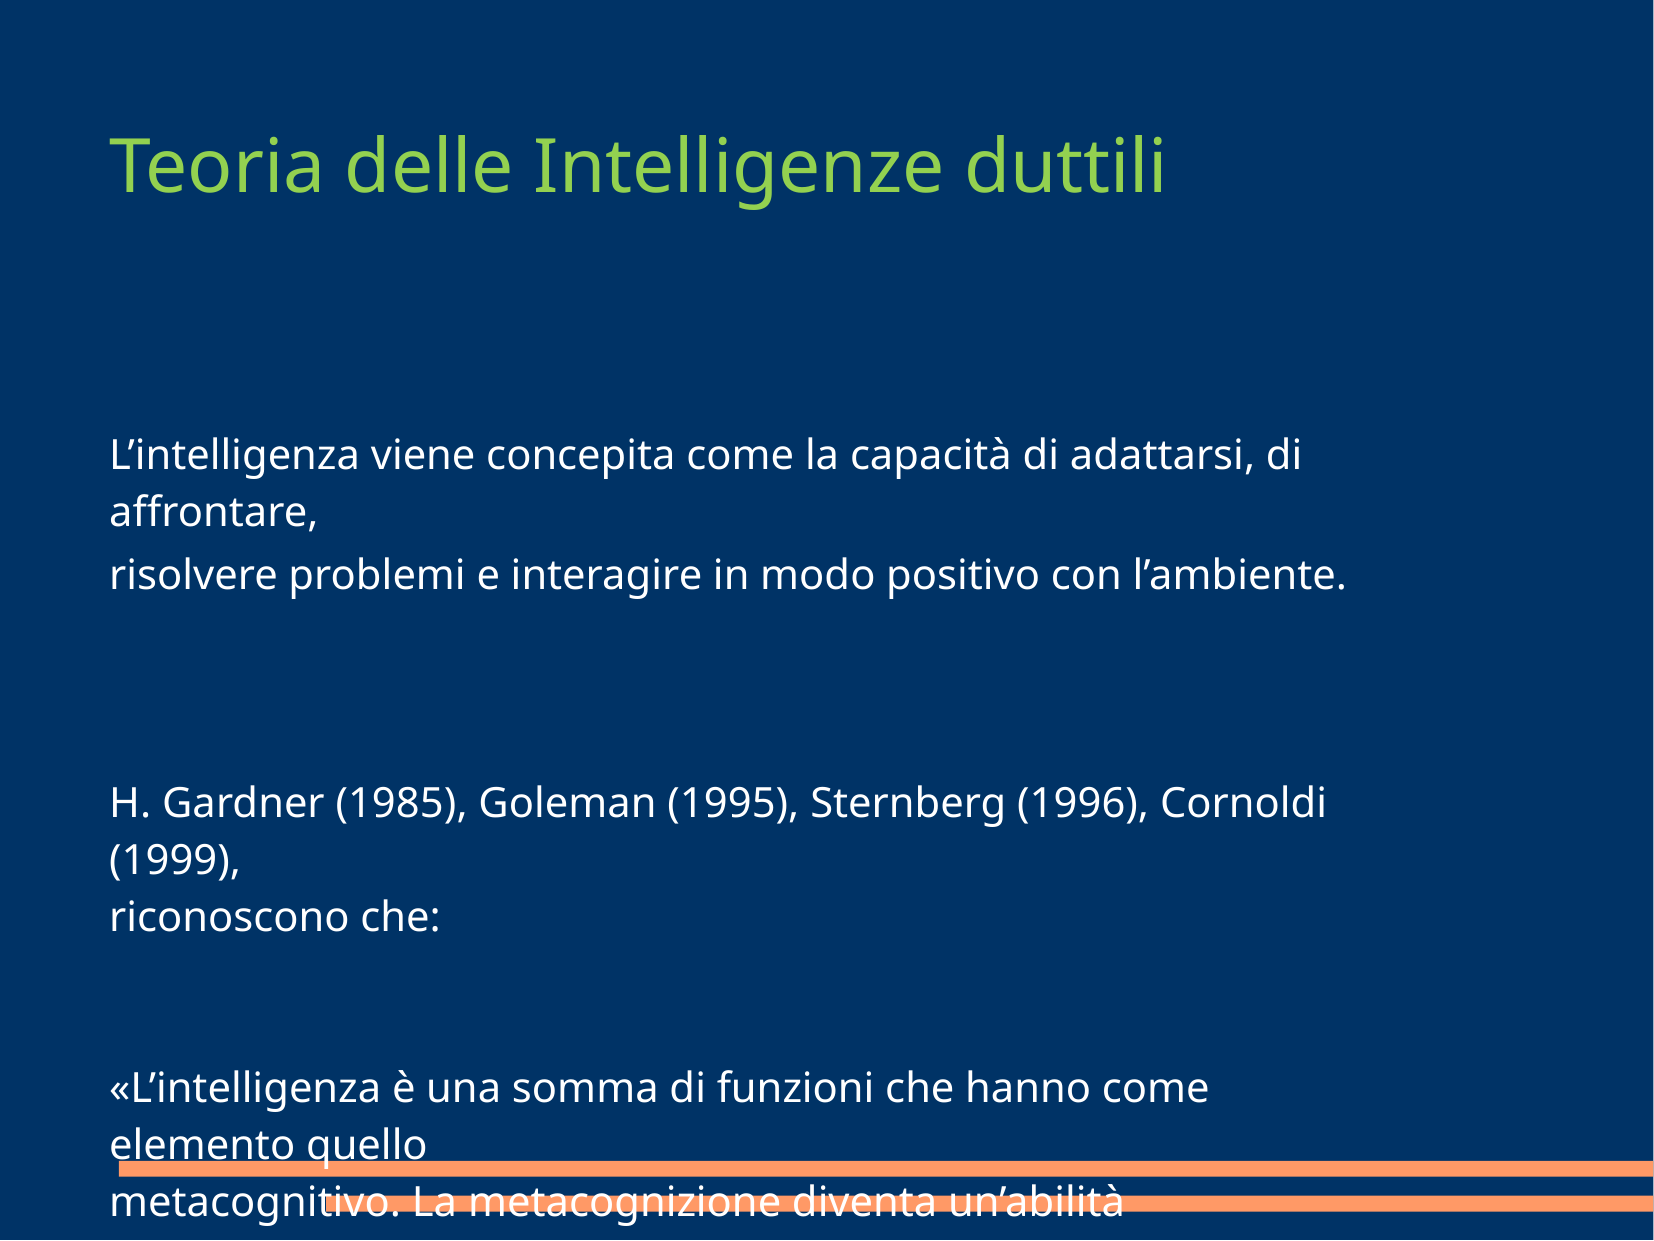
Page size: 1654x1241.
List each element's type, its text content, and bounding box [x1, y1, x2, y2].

text_box Teoria delle Intelligenze duttili L’intelligenza viene concepita come la capacità di adattarsi, di affrontare, risolvere problemi e interagire in modo positivo con l’ambiente. H. Gardner (1985), Goleman (1995), Sternberg (1996), Cornoldi (1999), riconoscono che: «L’intelligenza è una somma di funzioni che hanno come elemento quello metacognitivo. La metacognizione diventa un’abilità sovraordinata che controlla, dirige e coordina l’attività cognitiva» [94, 104, 1371, 1123]
